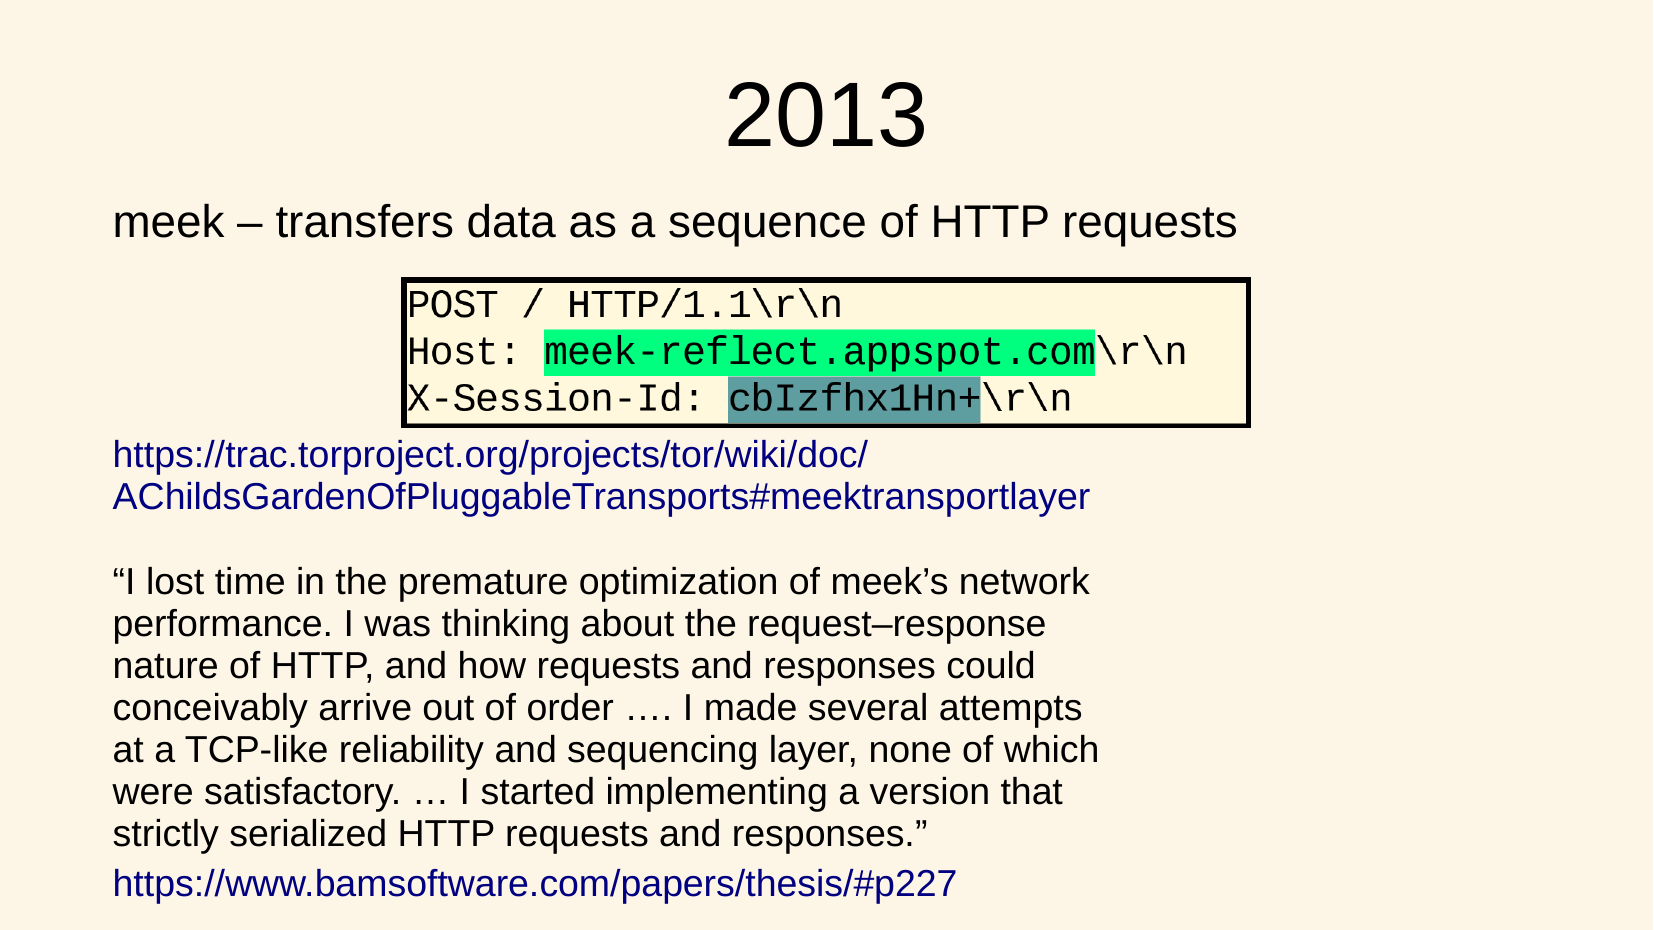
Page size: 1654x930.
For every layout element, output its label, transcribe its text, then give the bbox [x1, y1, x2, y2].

picture [401, 277, 1251, 428]
text_box meek – transfers data as a sequence of HTTP requests [97, 188, 1254, 256]
title 2013 [82, 37, 1571, 193]
text_box https://www.bamsoftware.com/papers/thesis/#p227 [97, 855, 973, 913]
text_box https://trac.torproject.org/projects/tor/wiki/doc/ AChildsGardenOfPluggableTransports#meektransportlayer [97, 426, 1106, 526]
text_box “I lost time in the premature optimization of meek’s network performance. I was thinking about the request–response nature of HTTP, and how requests and responses could conceivably arrive out of order …. I made several attempts at a TCP-like reliability and sequencing layer, none of which were satisfactory. … I started implementing a version that strictly serialized HTTP requests and responses.” [97, 552, 1116, 882]
